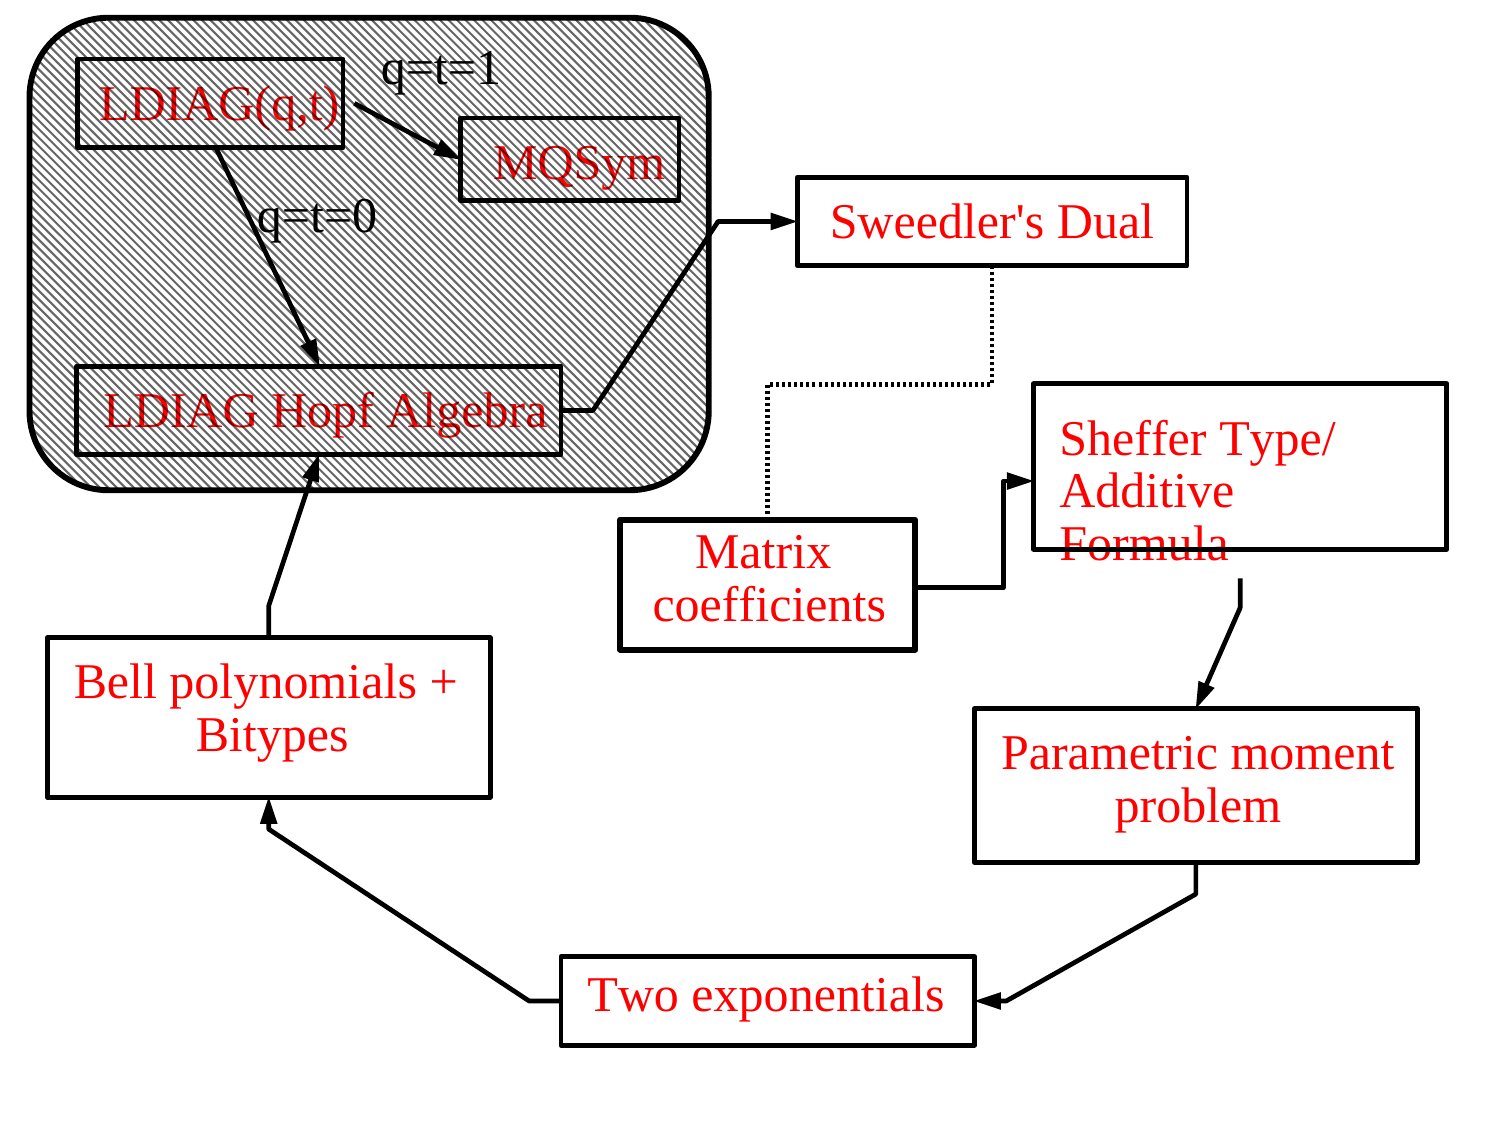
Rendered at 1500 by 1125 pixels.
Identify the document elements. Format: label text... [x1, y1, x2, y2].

text_box [29, 17, 709, 491]
text_box Bell polynomials + Bitypes [59, 649, 486, 775]
text_box Matrix coefficients [637, 523, 901, 645]
text_box Parametric moment problem [986, 720, 1409, 846]
text_box Sweedler's Dual [814, 188, 1182, 261]
text_box Two exponentials [572, 962, 960, 1034]
text_box Sheffer Type/ Additive Formula [1044, 405, 1432, 539]
